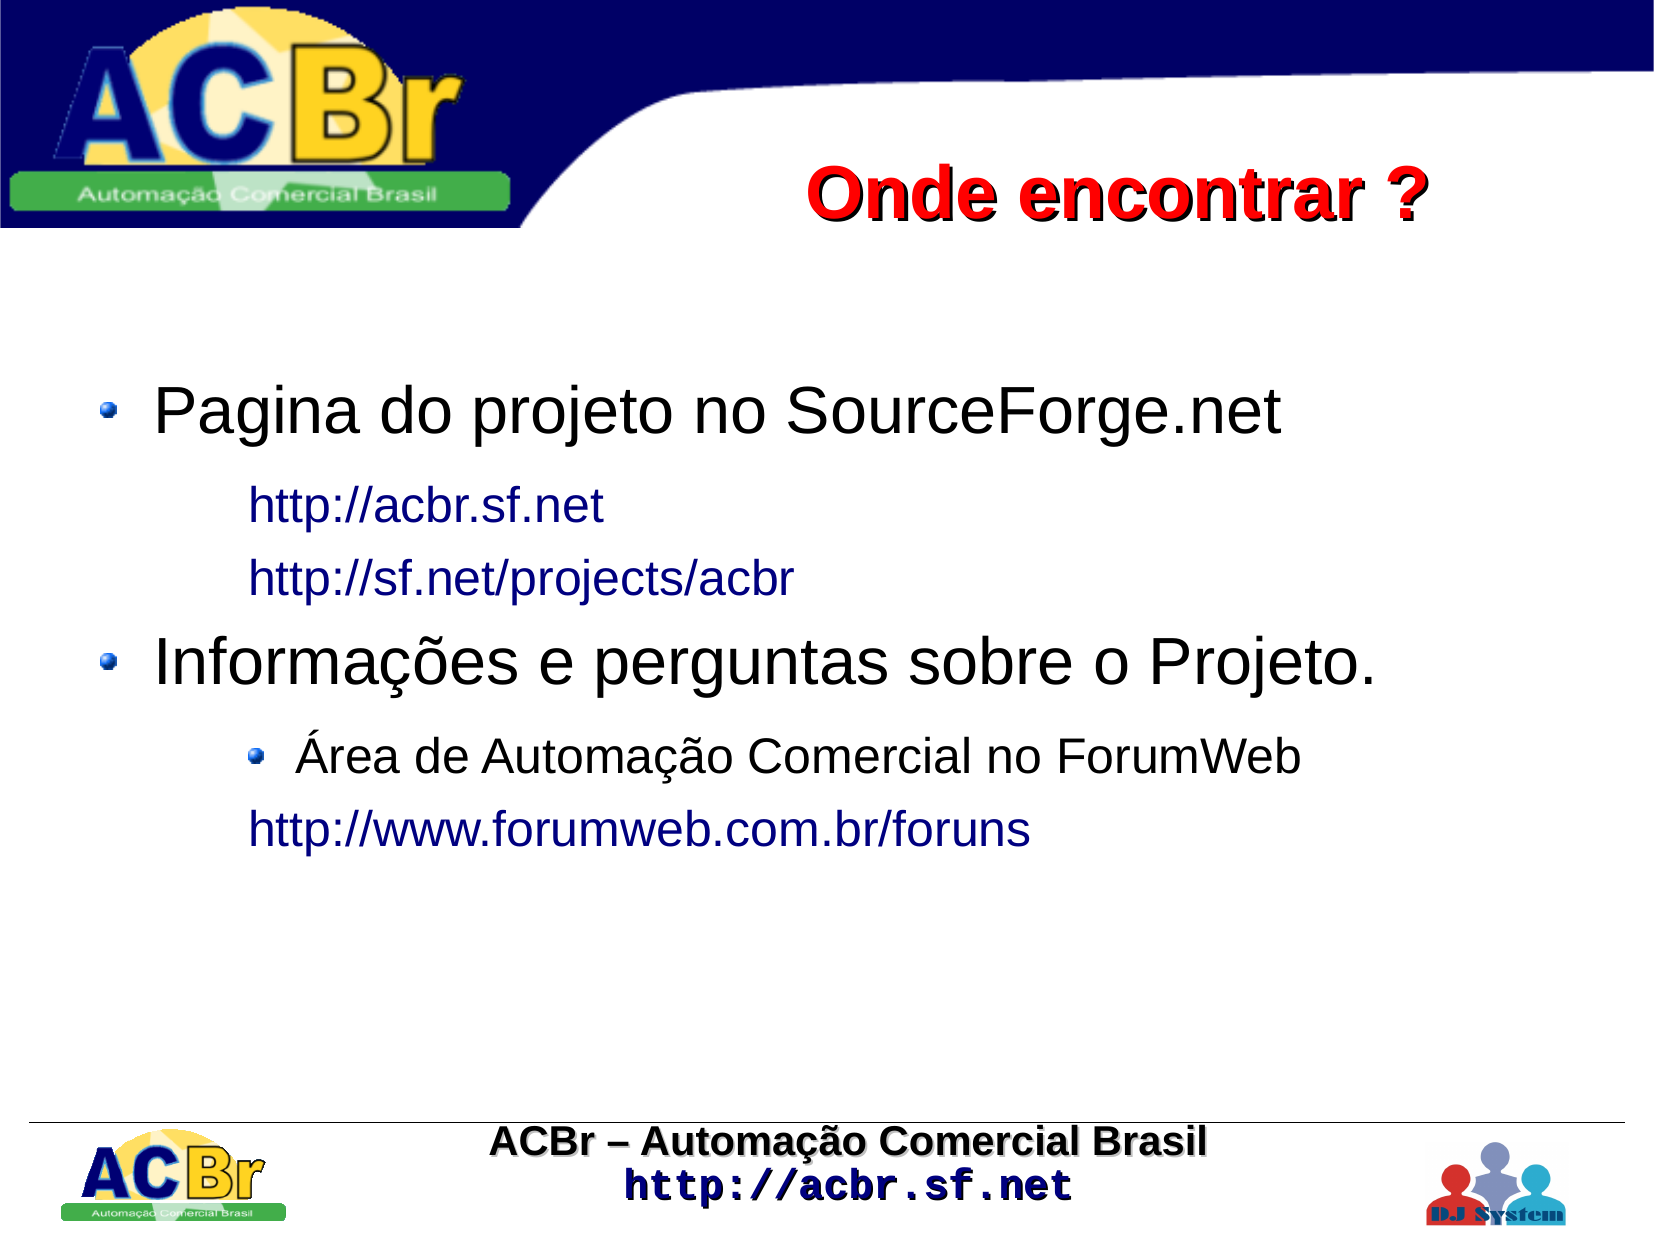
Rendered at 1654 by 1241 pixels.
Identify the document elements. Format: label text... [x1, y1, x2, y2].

list Pagina do projeto no SourceForge.net http://acbr.sf.net http://sf.net/projects/acbr Informações e perguntas sobre o Projeto. Área de Automação Comercial no ForumWeb http://www.forumweb.com.br/foruns [82, 372, 1571, 1094]
picture [0, 0, 1654, 228]
picture [1425, 1142, 1569, 1227]
picture [59, 1127, 287, 1224]
title Onde encontrar ? [604, 108, 1631, 277]
